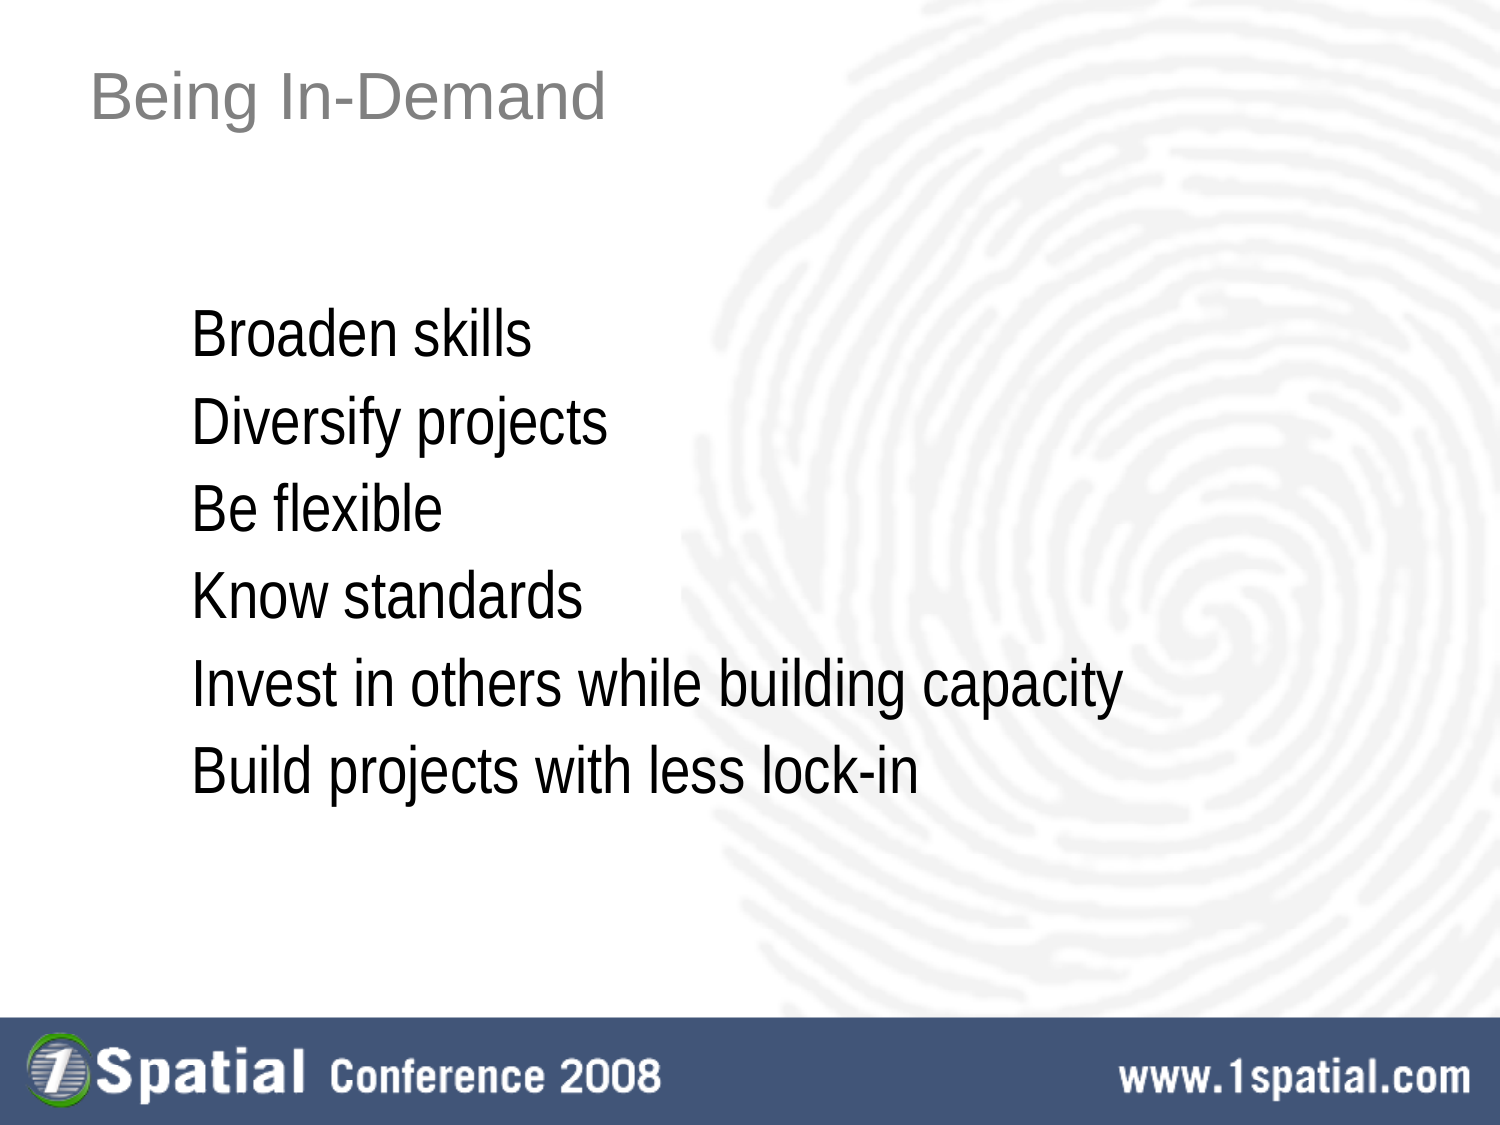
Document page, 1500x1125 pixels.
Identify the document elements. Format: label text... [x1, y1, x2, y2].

list Broaden skills Diversify projects Be flexible Know standards Invest in others while building capacity Build projects with less lock-in [191, 300, 1317, 934]
title Being In-Demand [89, 42, 1149, 154]
